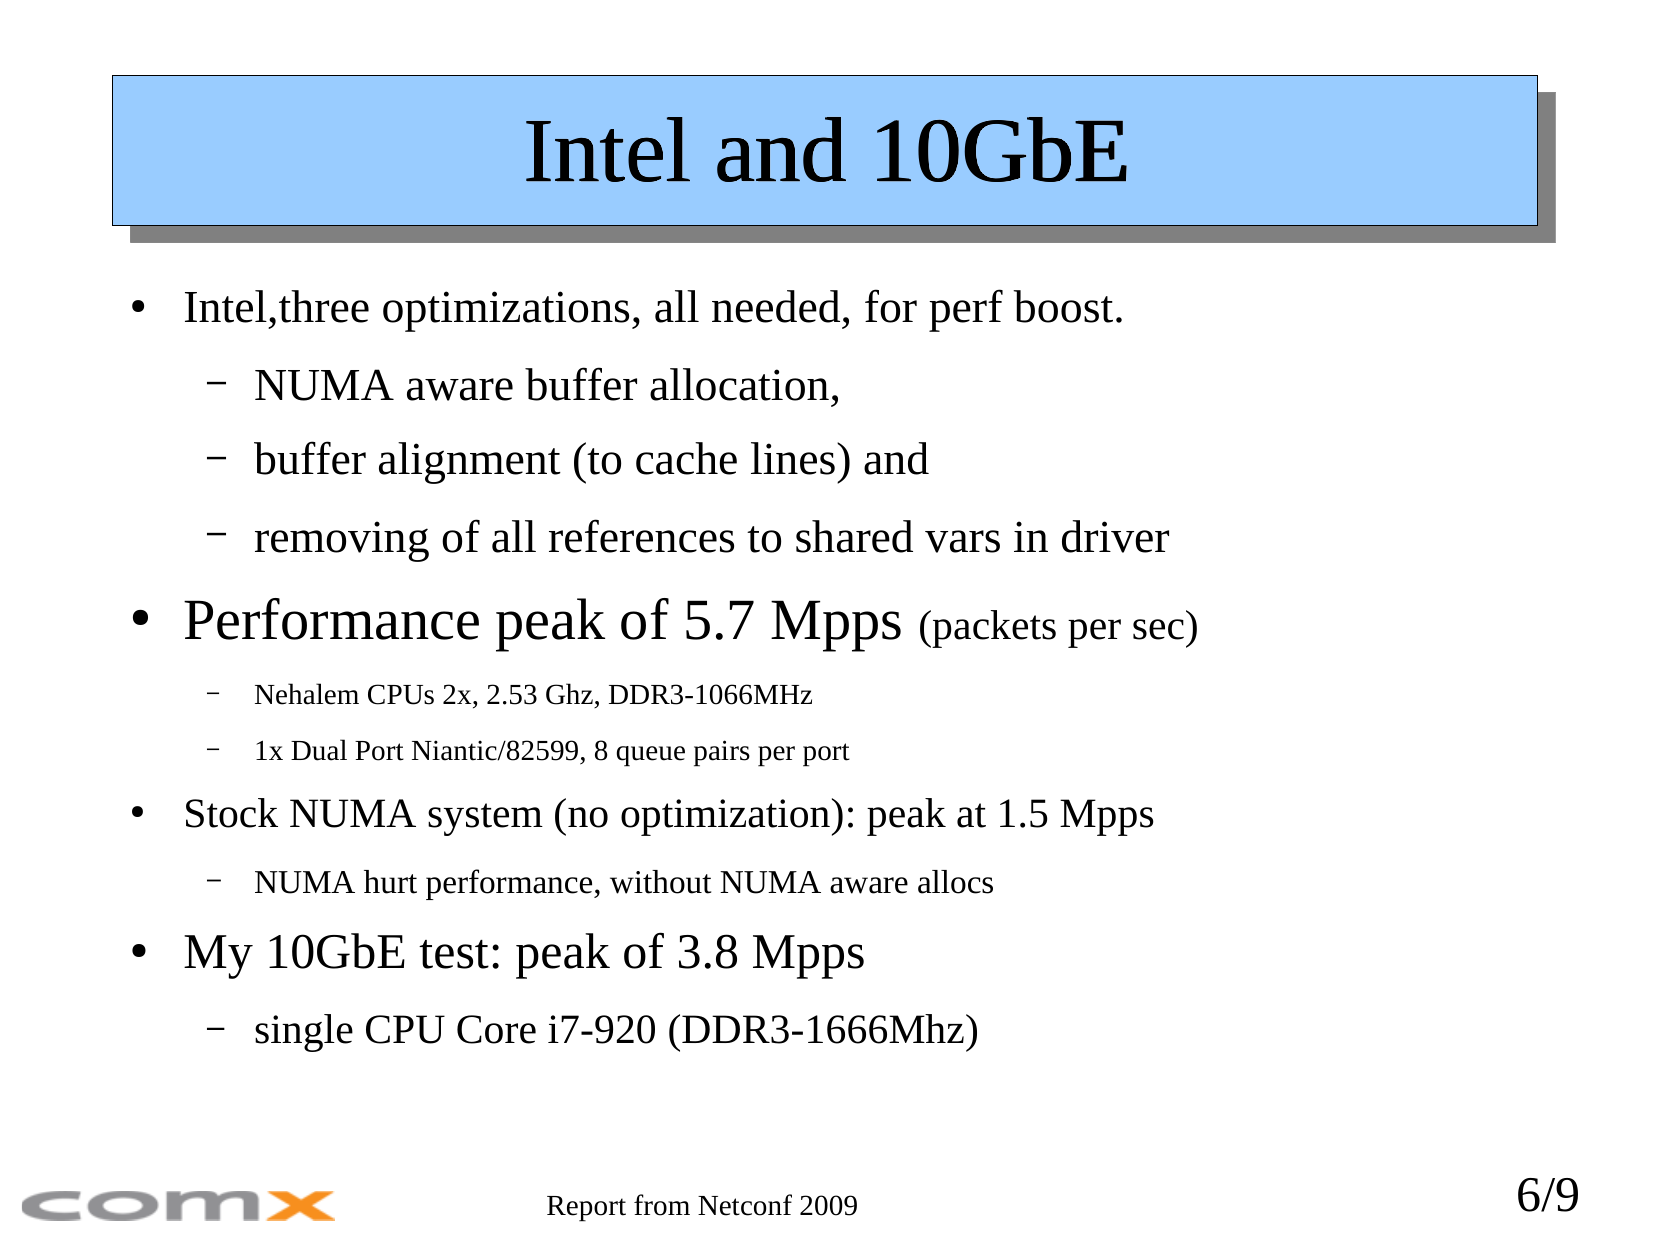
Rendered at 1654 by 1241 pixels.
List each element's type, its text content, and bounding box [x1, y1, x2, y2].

title Intel and 10GbE [116, 75, 1538, 226]
list Intel,three optimizations, all needed, for perf boost. NUMA aware buffer allocation, buffer alignment (to cache lines) and removing of all references to shared vars in driver Performance peak of 5.7 Mpps (packets per sec) Nehalem CPUs 2x, 2.53 Ghz, DDR3-1066MHz 1x Dual Port Niantic/82599, 8 queue pairs per port Stock NUMA system (no optimization): peak at 1.5 Mpps NUMA hurt performance, without NUMA aware allocs My 10GbE test: peak of 3.8 Mpps single CPU Core i7-920 (DDR3-1666Mhz) [112, 281, 1538, 1102]
picture [21, 1191, 335, 1221]
